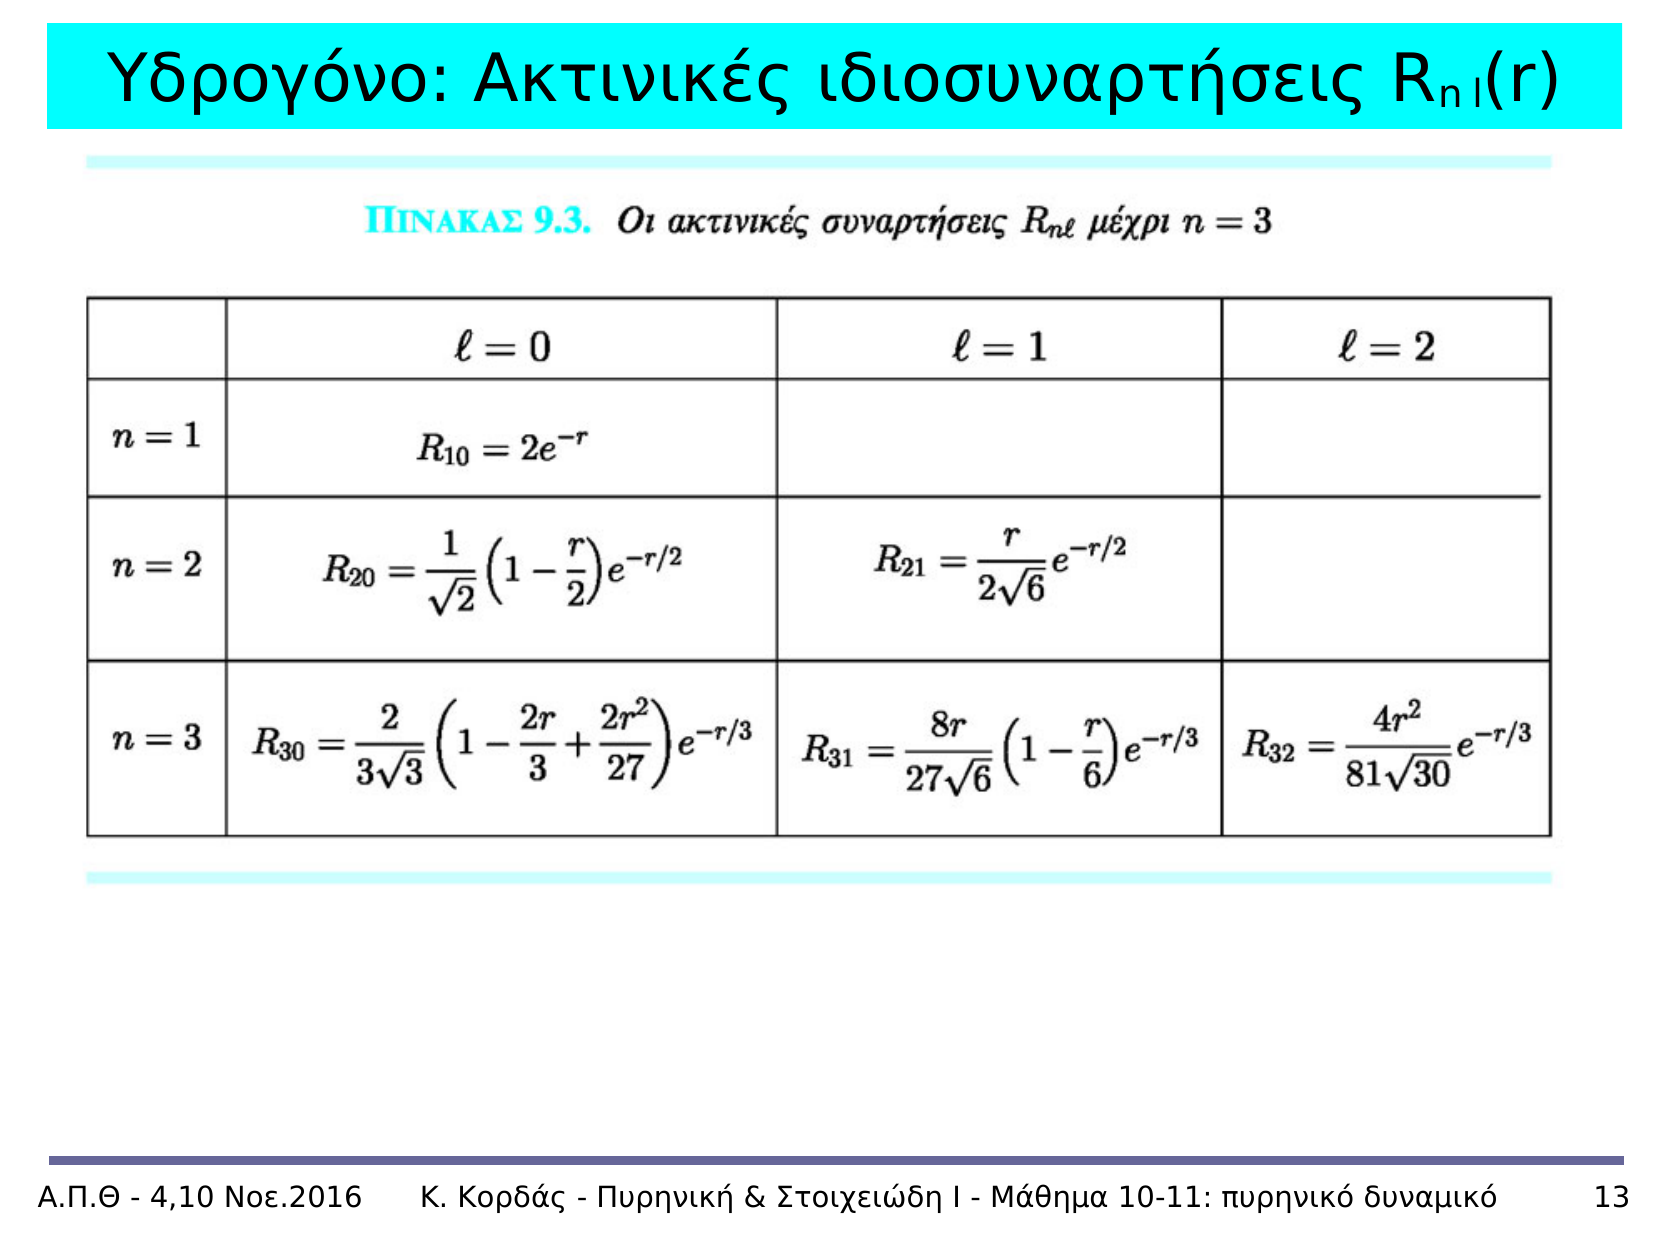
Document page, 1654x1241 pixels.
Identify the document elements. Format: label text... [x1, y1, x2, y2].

picture [70, 141, 1571, 902]
title Υδρογόνο: Ακτινικές ιδιοσυναρτήσεις Rn l(r) [47, 23, 1623, 129]
